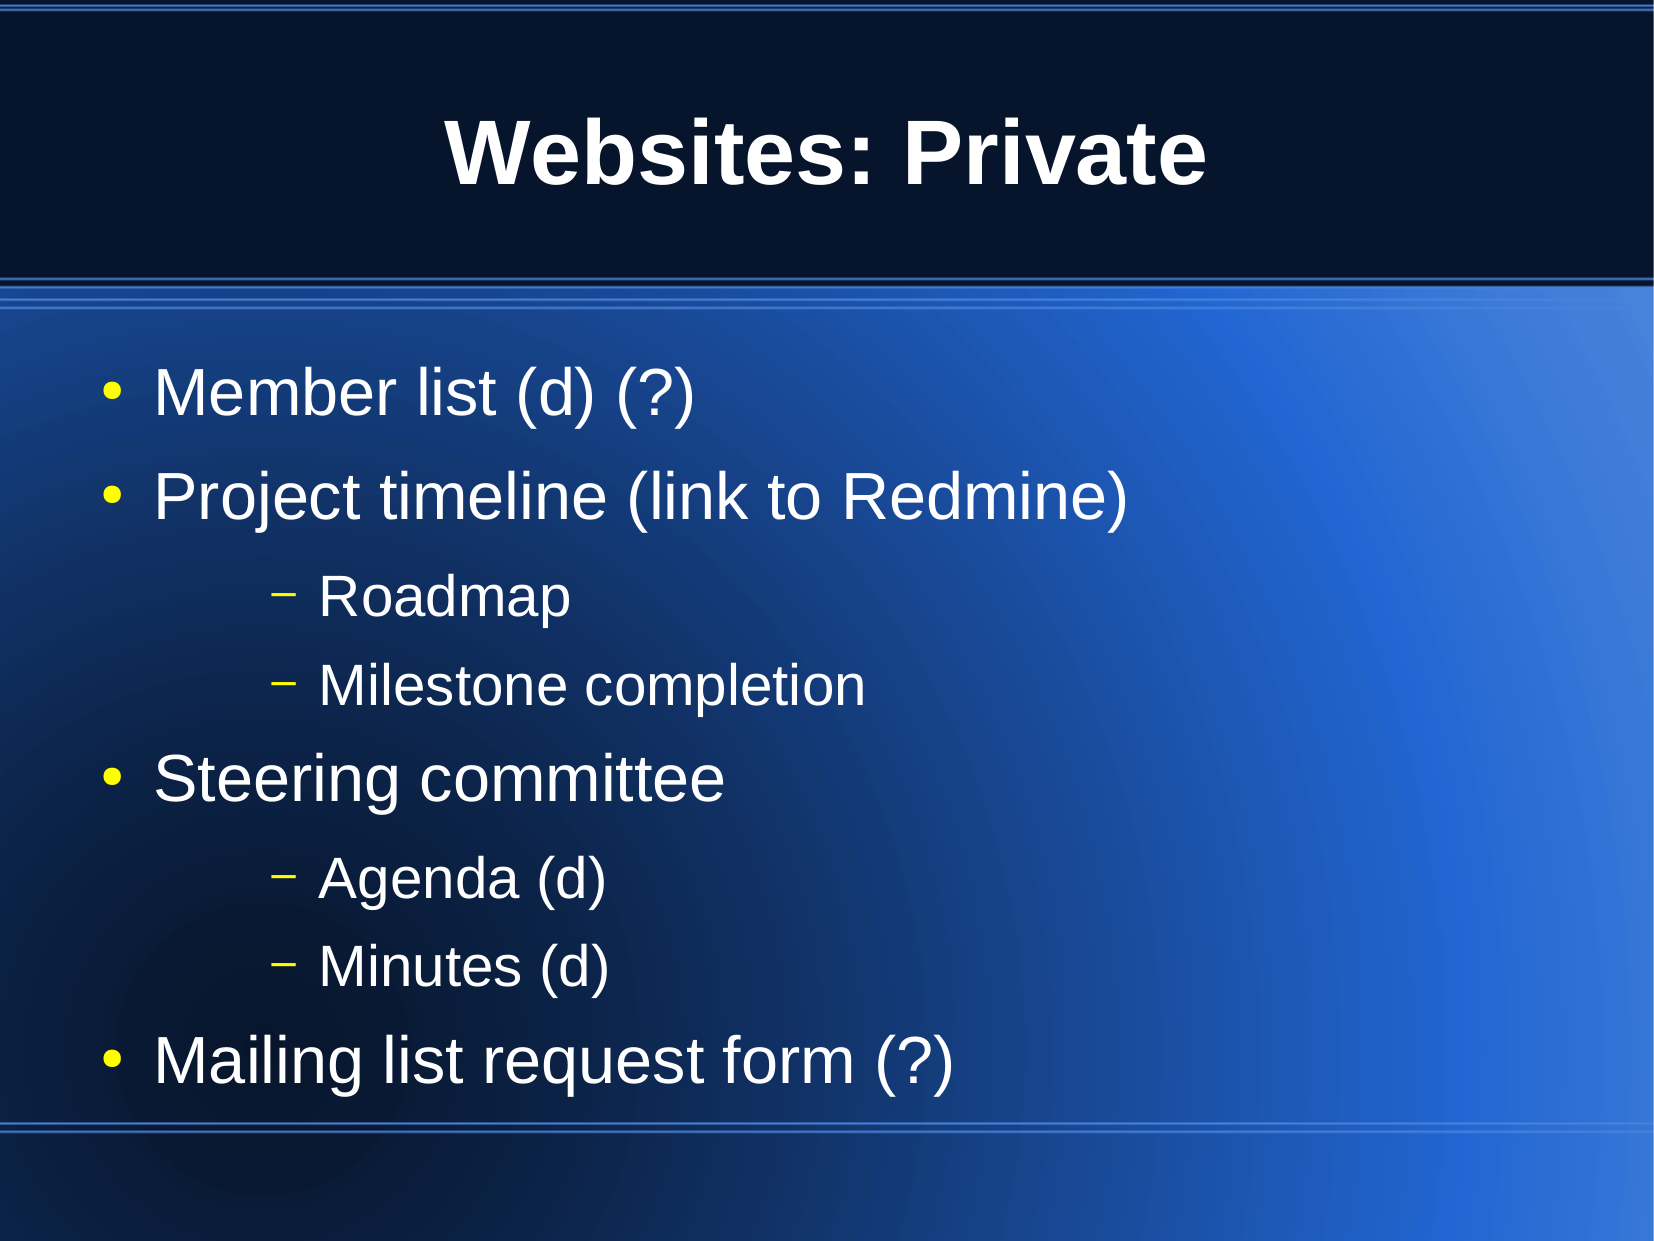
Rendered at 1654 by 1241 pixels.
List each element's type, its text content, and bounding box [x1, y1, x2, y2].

title Websites: Private [82, 49, 1571, 257]
picture [0, 0, 1654, 1241]
list Member list (d) (?) Project timeline (link to Redmine) Roadmap Milestone completion Steering committee Agenda (d) Minutes (d) Mailing list request form (?) [82, 355, 1571, 1097]
